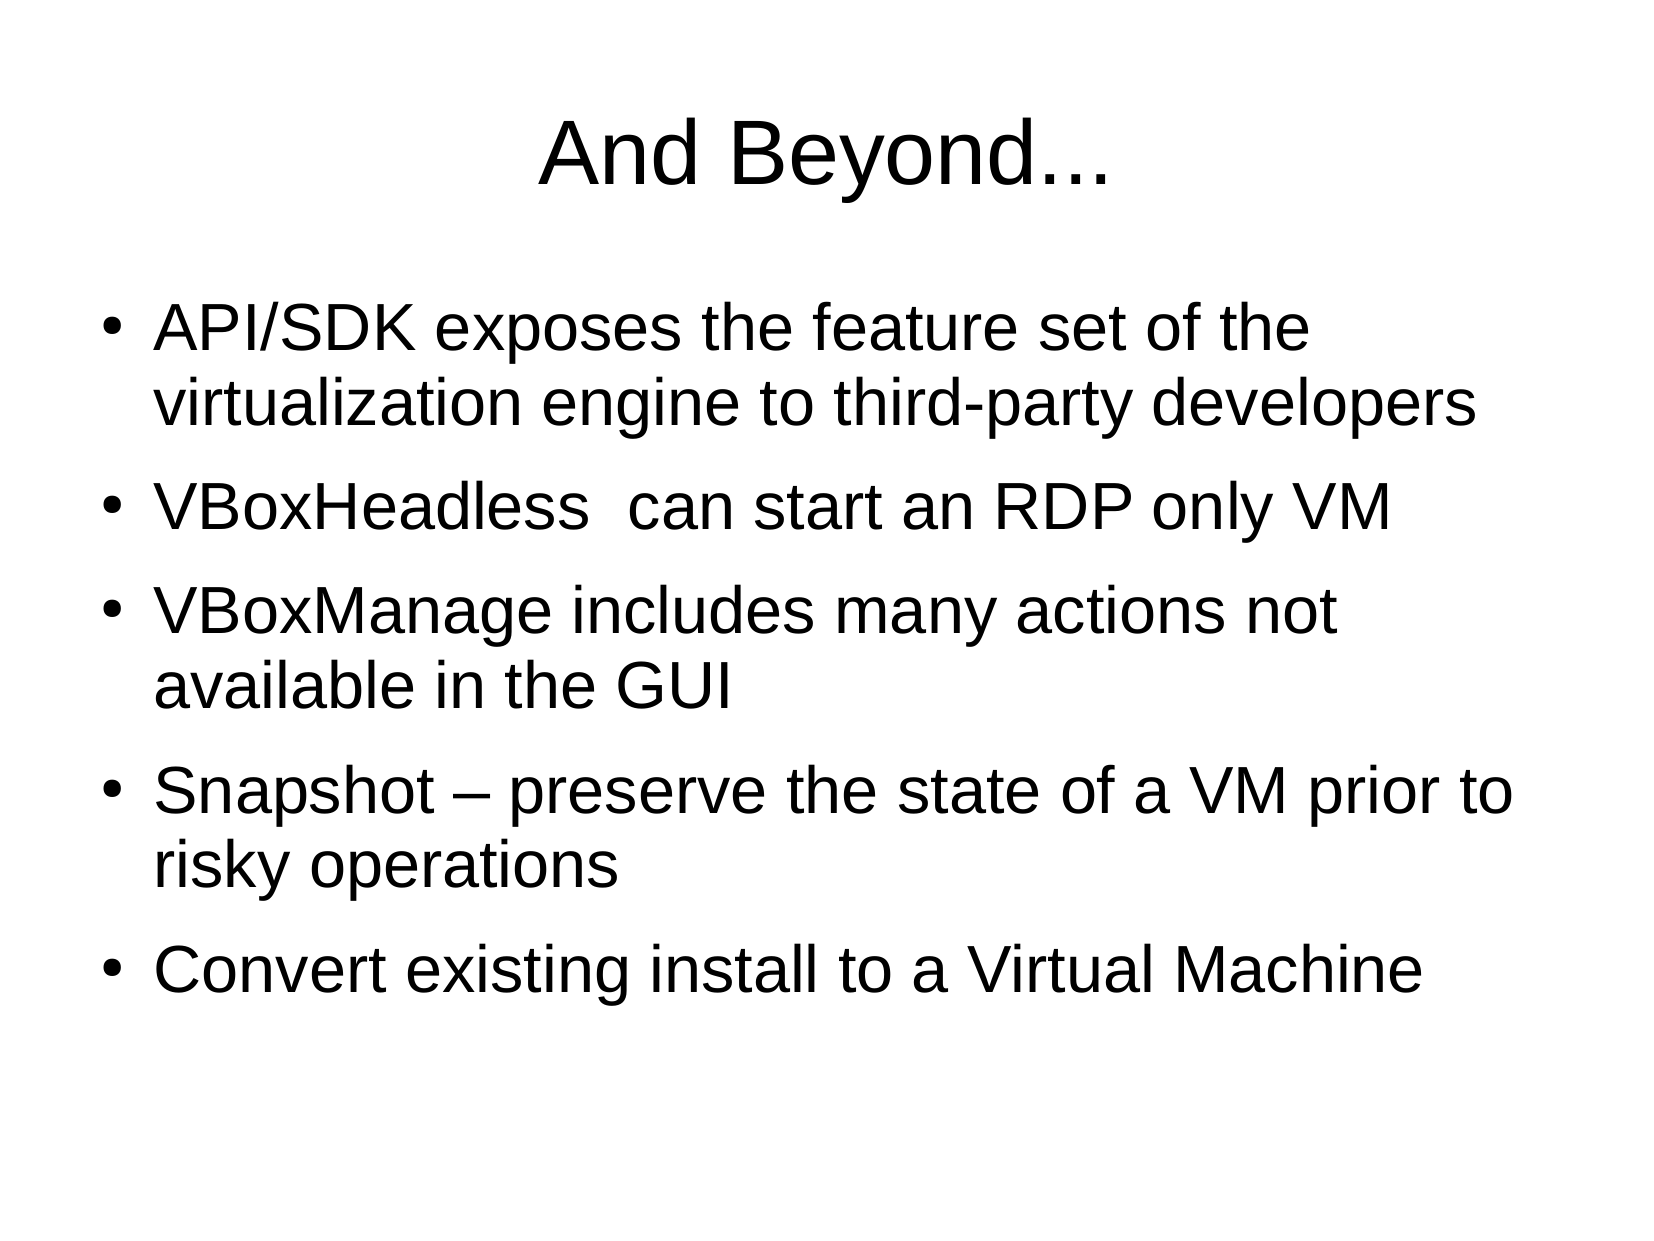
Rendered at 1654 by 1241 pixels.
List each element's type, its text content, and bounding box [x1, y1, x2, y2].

list API/SDK exposes the feature set of the virtualization engine to third-party developers VBoxHeadless can start an RDP only VM VBoxManage includes many actions not available in the GUI Snapshot – preserve the state of a VM prior to risky operations Convert existing install to a Virtual Machine [82, 290, 1571, 1094]
title And Beyond... [82, 56, 1571, 250]
